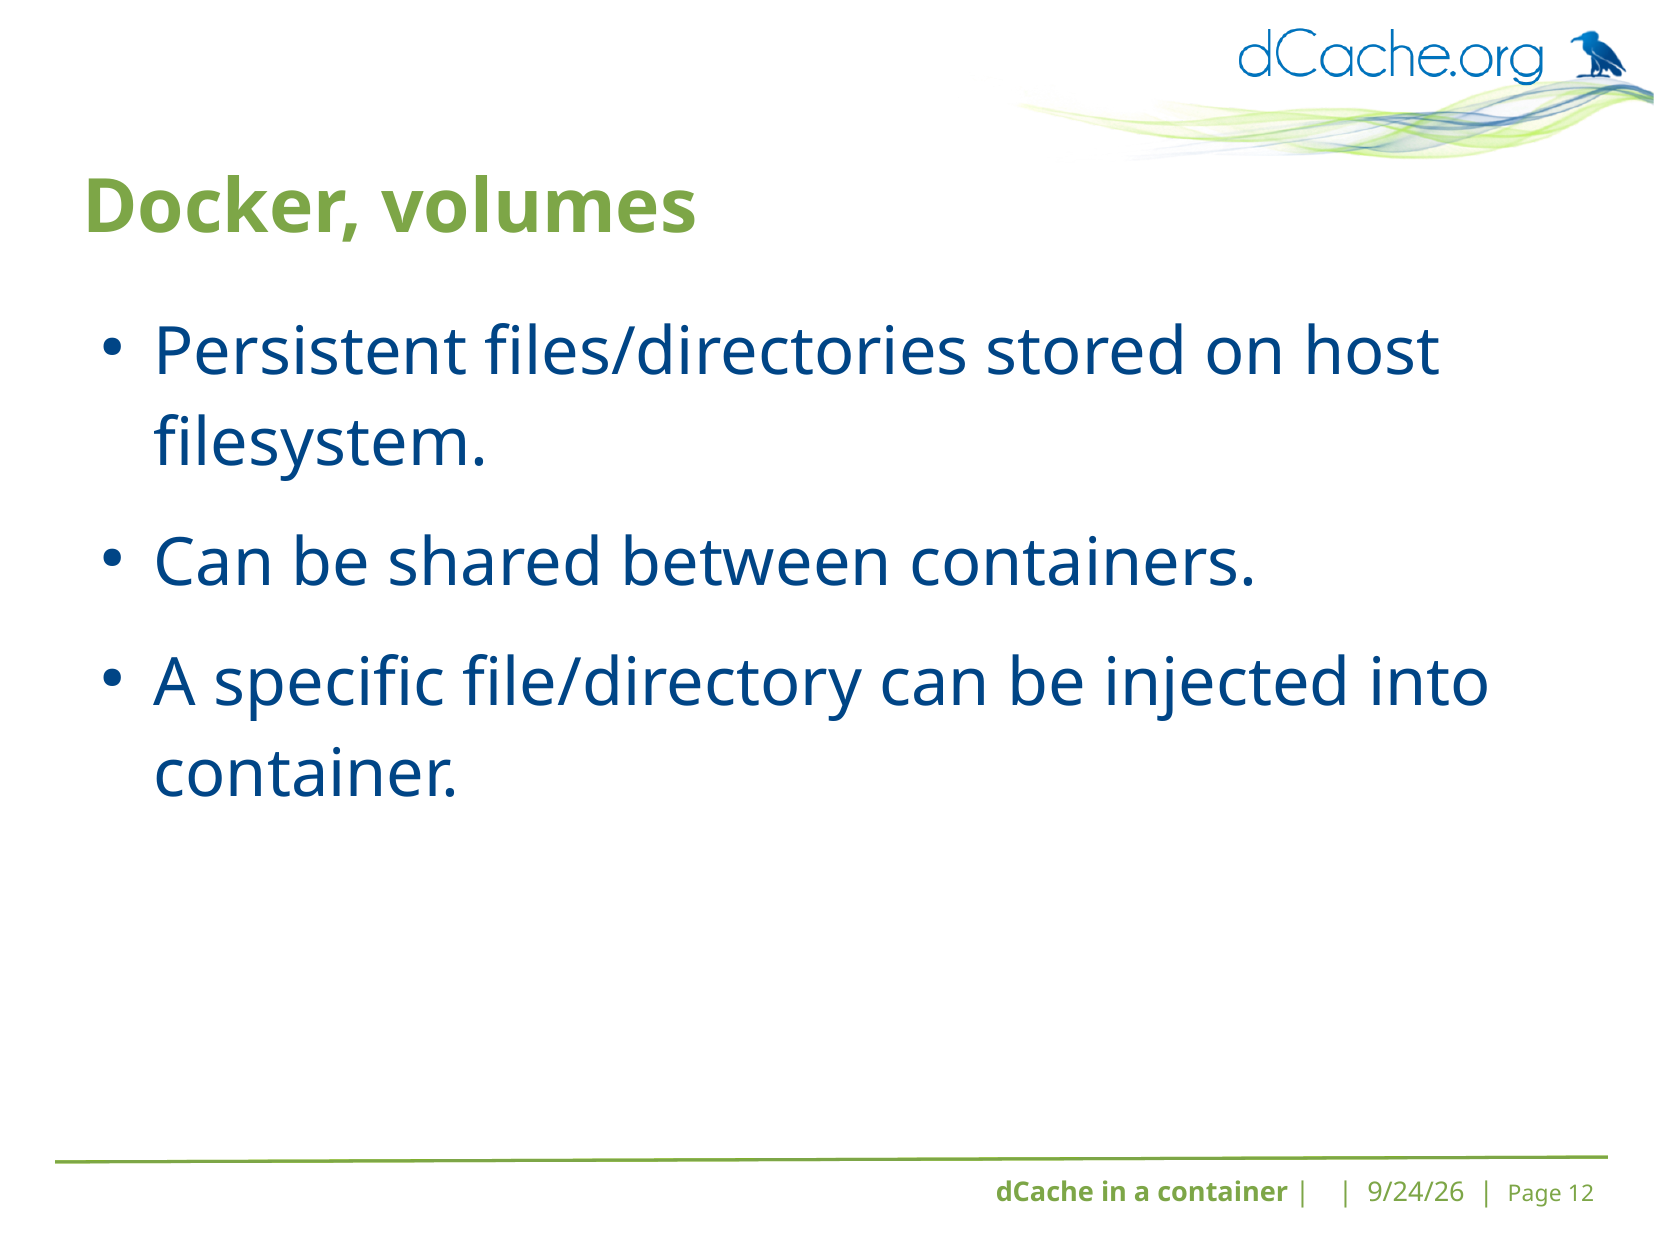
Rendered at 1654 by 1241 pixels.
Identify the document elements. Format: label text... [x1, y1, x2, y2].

list Persistent files/directories stored on host filesystem. Can be shared between containers. A specific file/directory can be injected into container. [82, 302, 1571, 1023]
title Docker, volumes [82, 155, 1605, 252]
picture [956, 16, 1654, 169]
